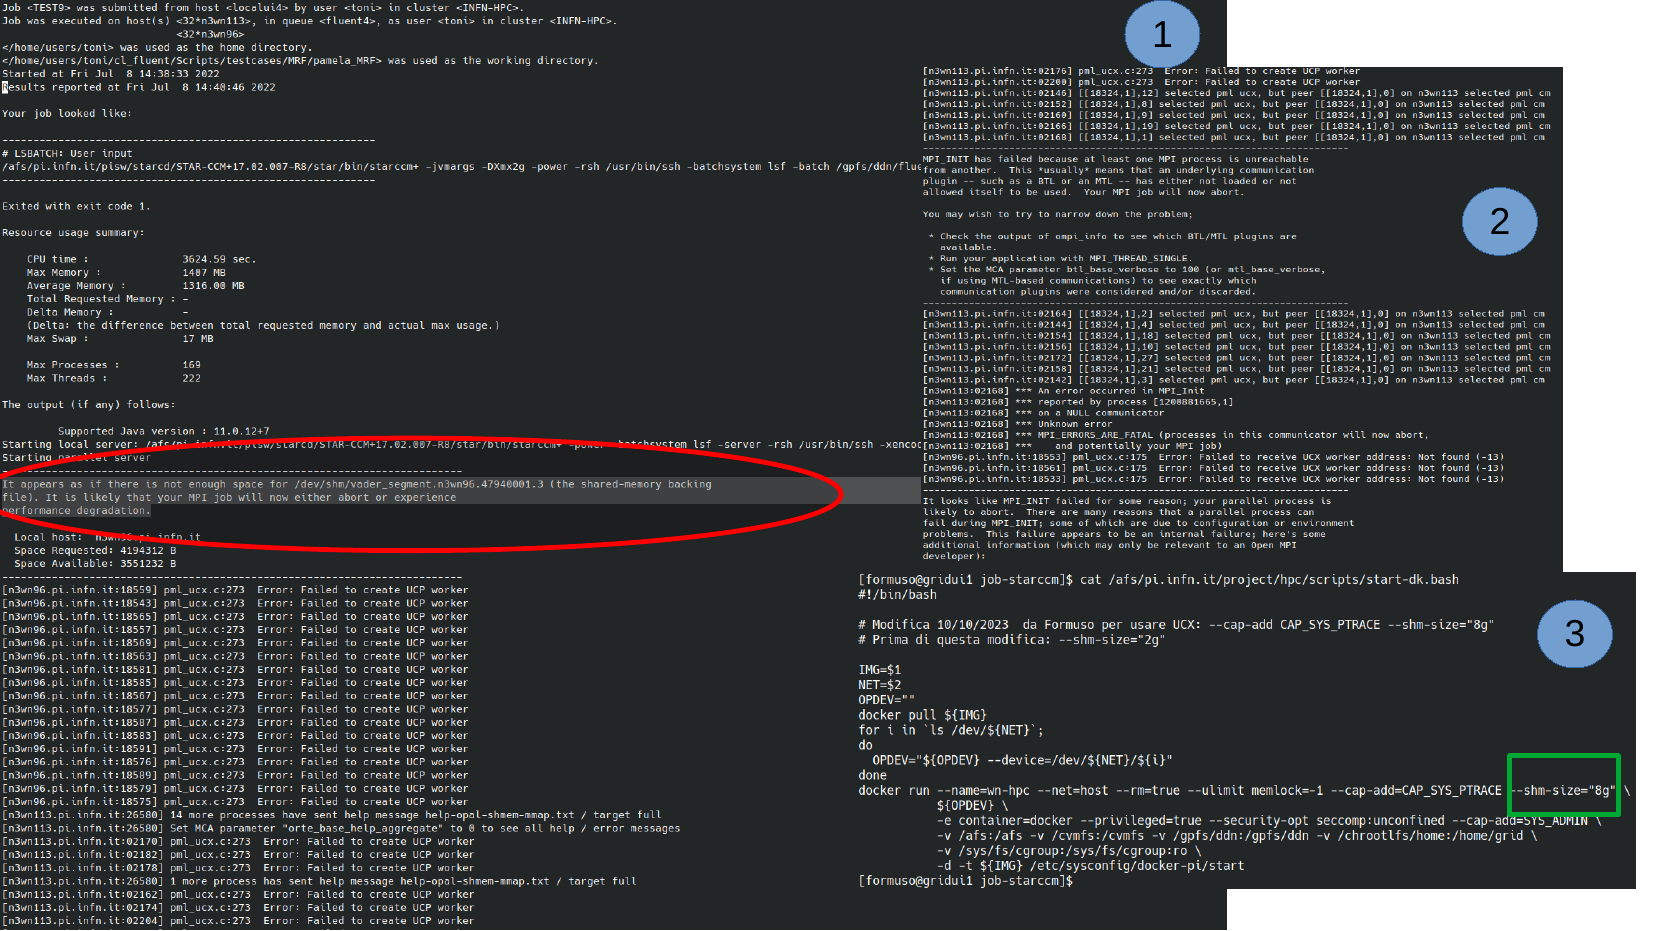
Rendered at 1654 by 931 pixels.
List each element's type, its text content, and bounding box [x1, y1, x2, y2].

text_box [0, 438, 842, 551]
text_box 1 [1124, 0, 1201, 68]
text_box 3 [1537, 599, 1613, 668]
text_box [1509, 755, 1619, 815]
picture [0, 0, 1636, 930]
text_box 2 [1462, 187, 1538, 256]
